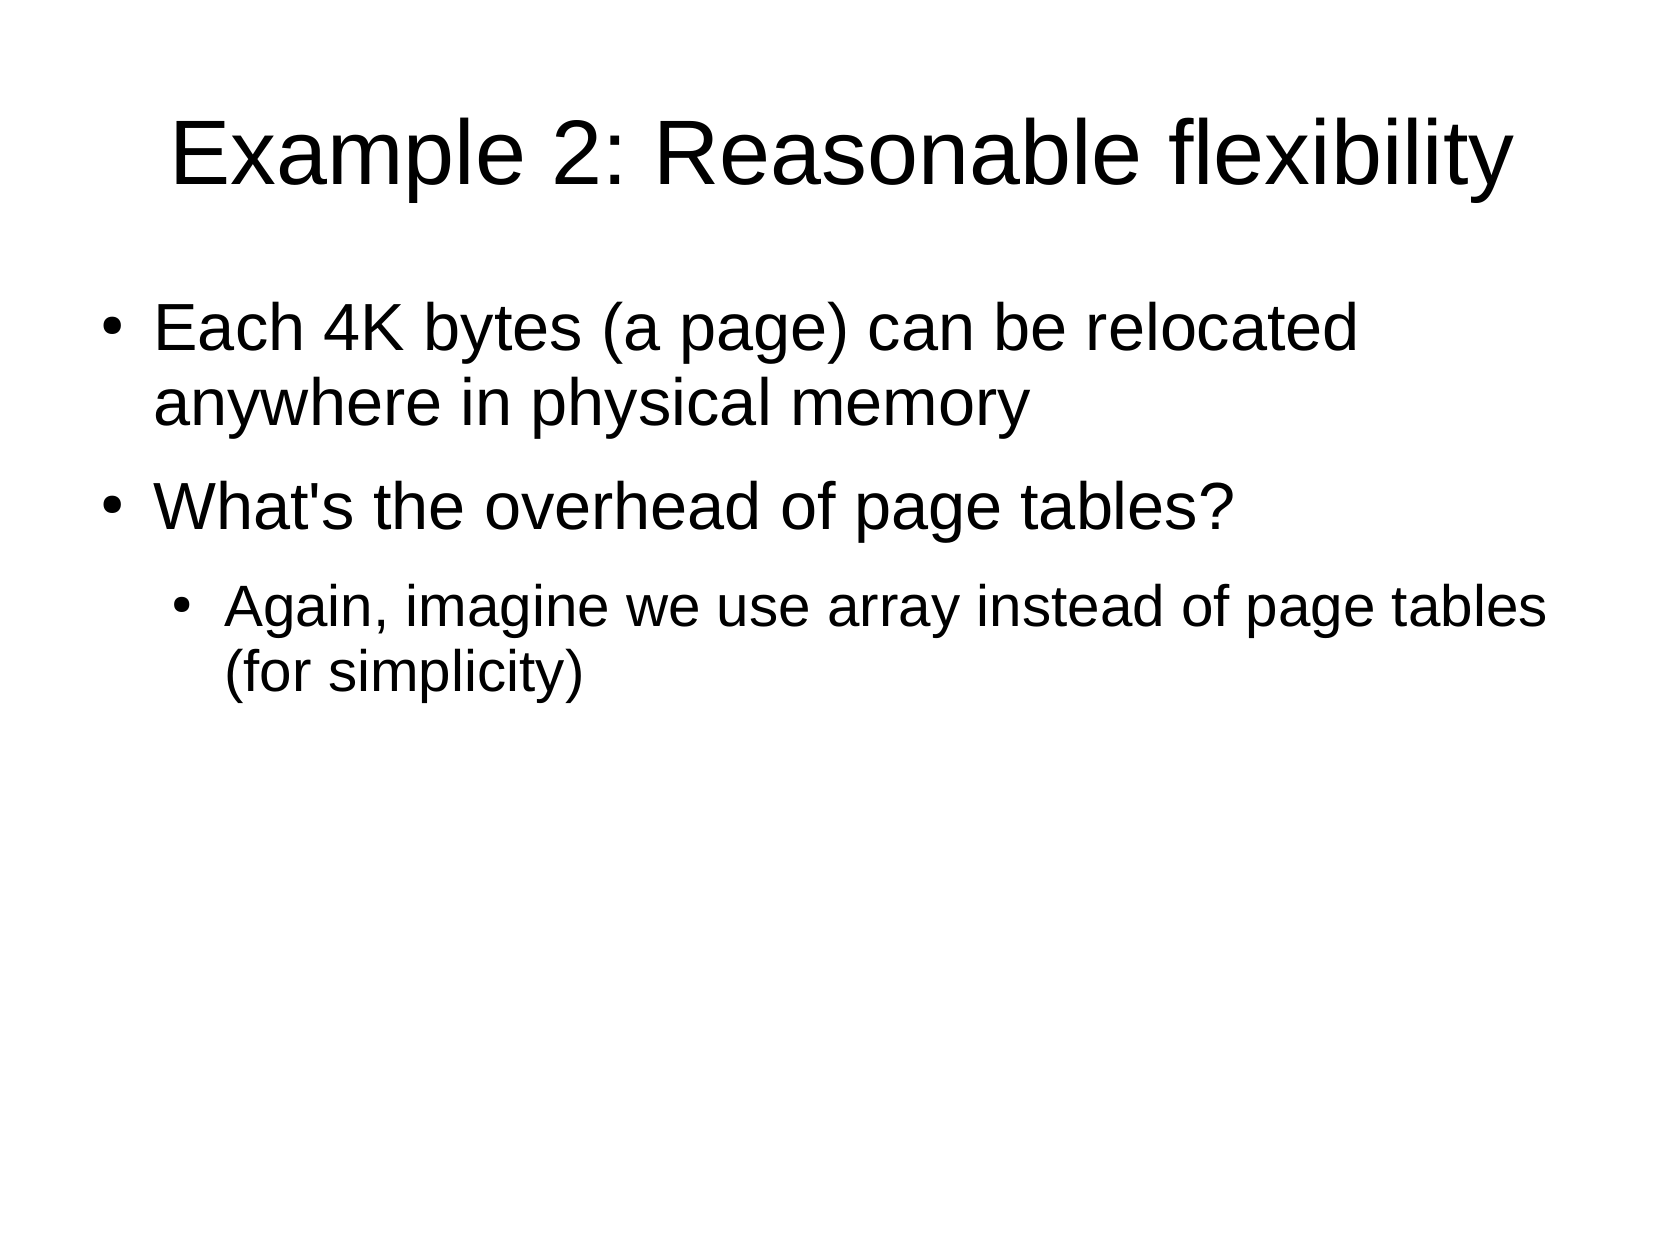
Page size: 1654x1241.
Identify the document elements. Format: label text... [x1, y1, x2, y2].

list Each 4K bytes (a page) can be relocated anywhere in physical memory What's the overhead of page tables? Again, imagine we use array instead of page tables (for simplicity) [82, 290, 1571, 1010]
title Example 2: Reasonable flexibility [82, 49, 1571, 257]
